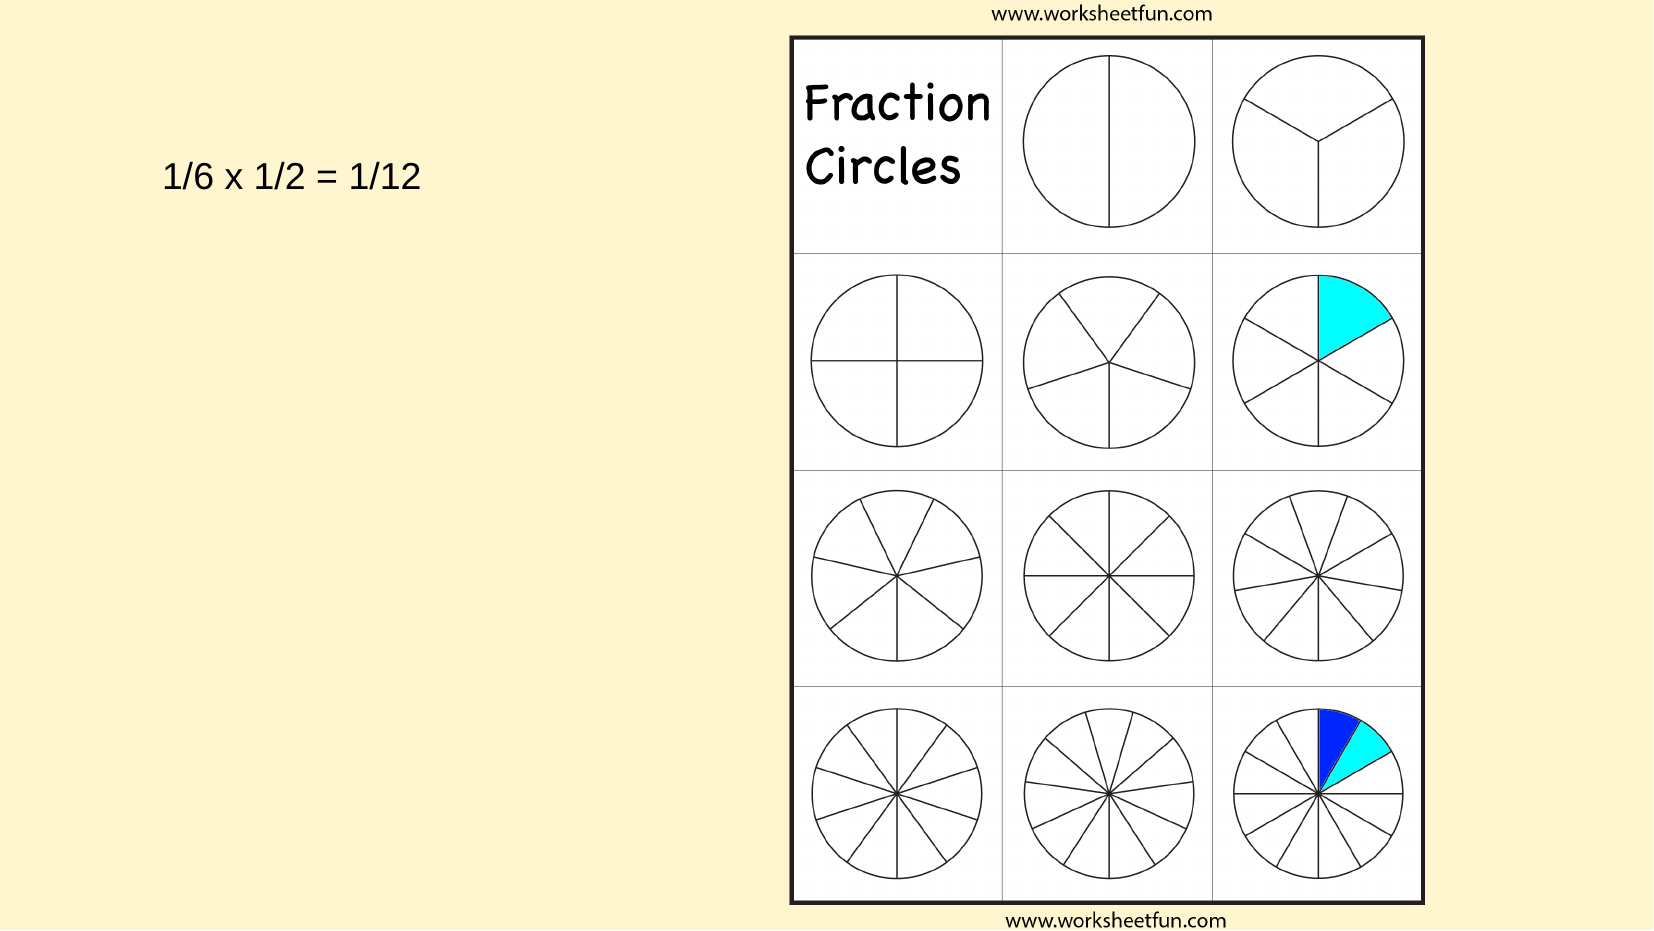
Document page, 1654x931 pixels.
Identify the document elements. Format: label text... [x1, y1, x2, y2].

text_box 1/6 x 1/2 = 1/12 [147, 147, 437, 205]
picture [789, 2, 1425, 931]
